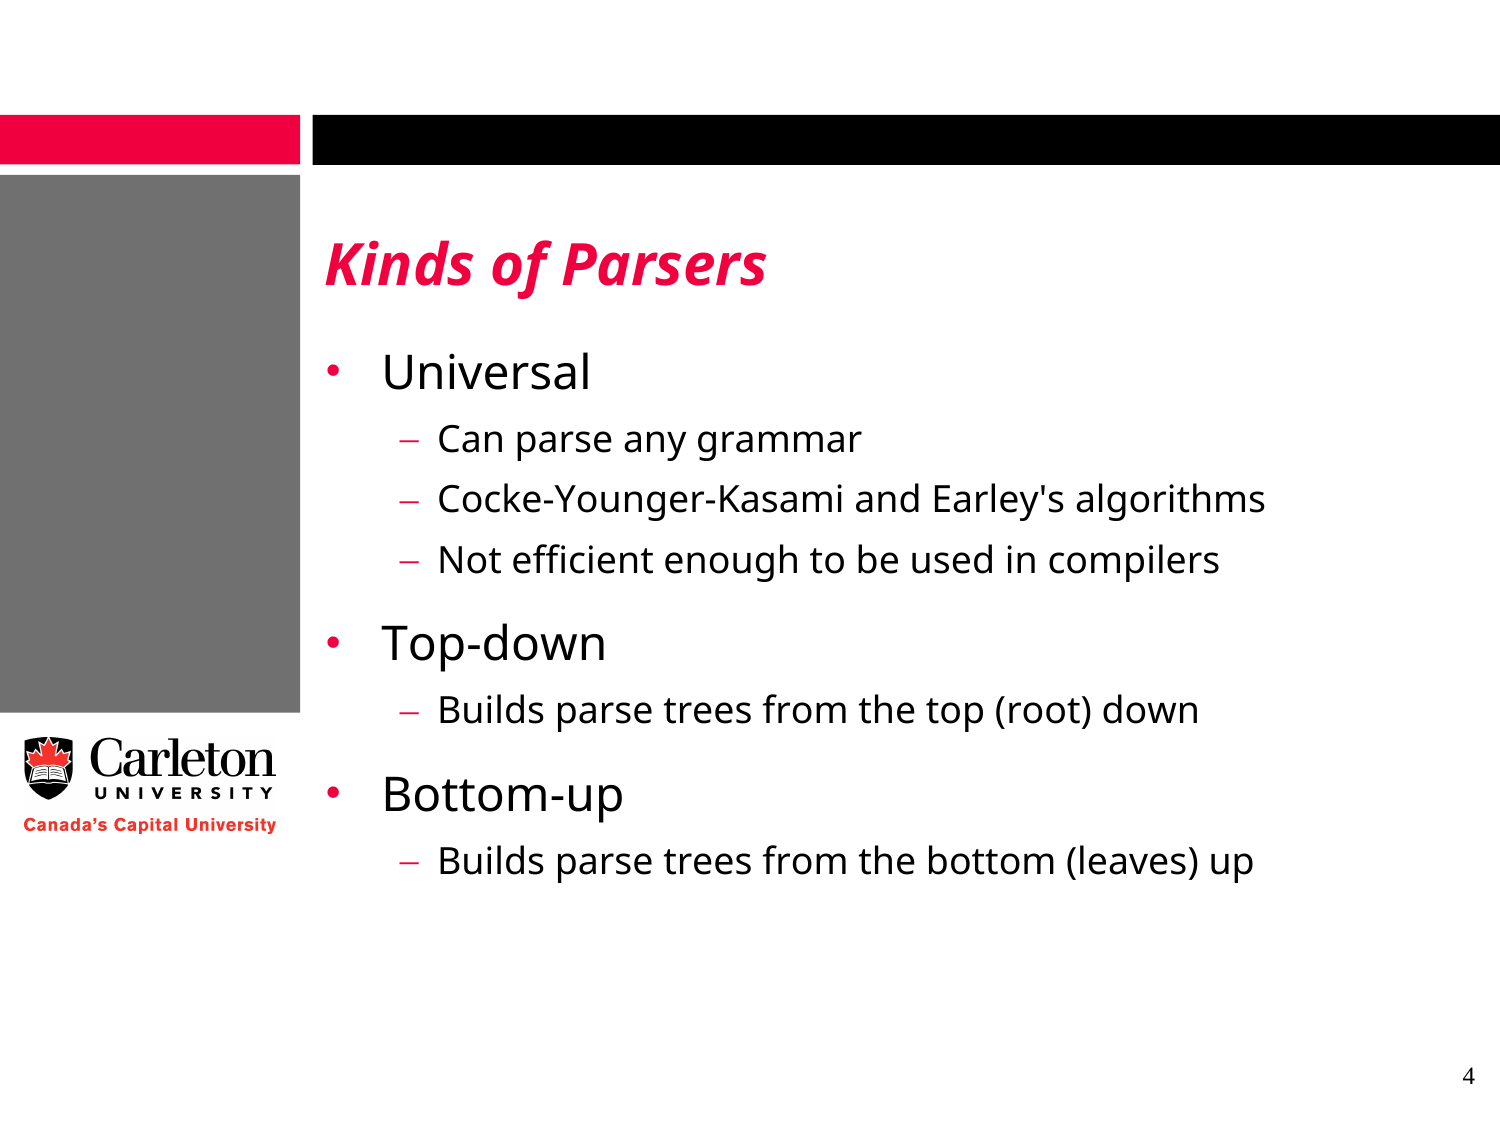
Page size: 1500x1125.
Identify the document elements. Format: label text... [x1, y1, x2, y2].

picture [24, 737, 276, 834]
list Universal Can parse any grammar Cocke-Younger-Kasami and Earley's algorithms Not efficient enough to be used in compilers Top-down Builds parse trees from the top (root) down Bottom-up Builds parse trees from the bottom (leaves) up [324, 324, 1450, 1068]
title Kinds of Parsers [324, 187, 1450, 324]
